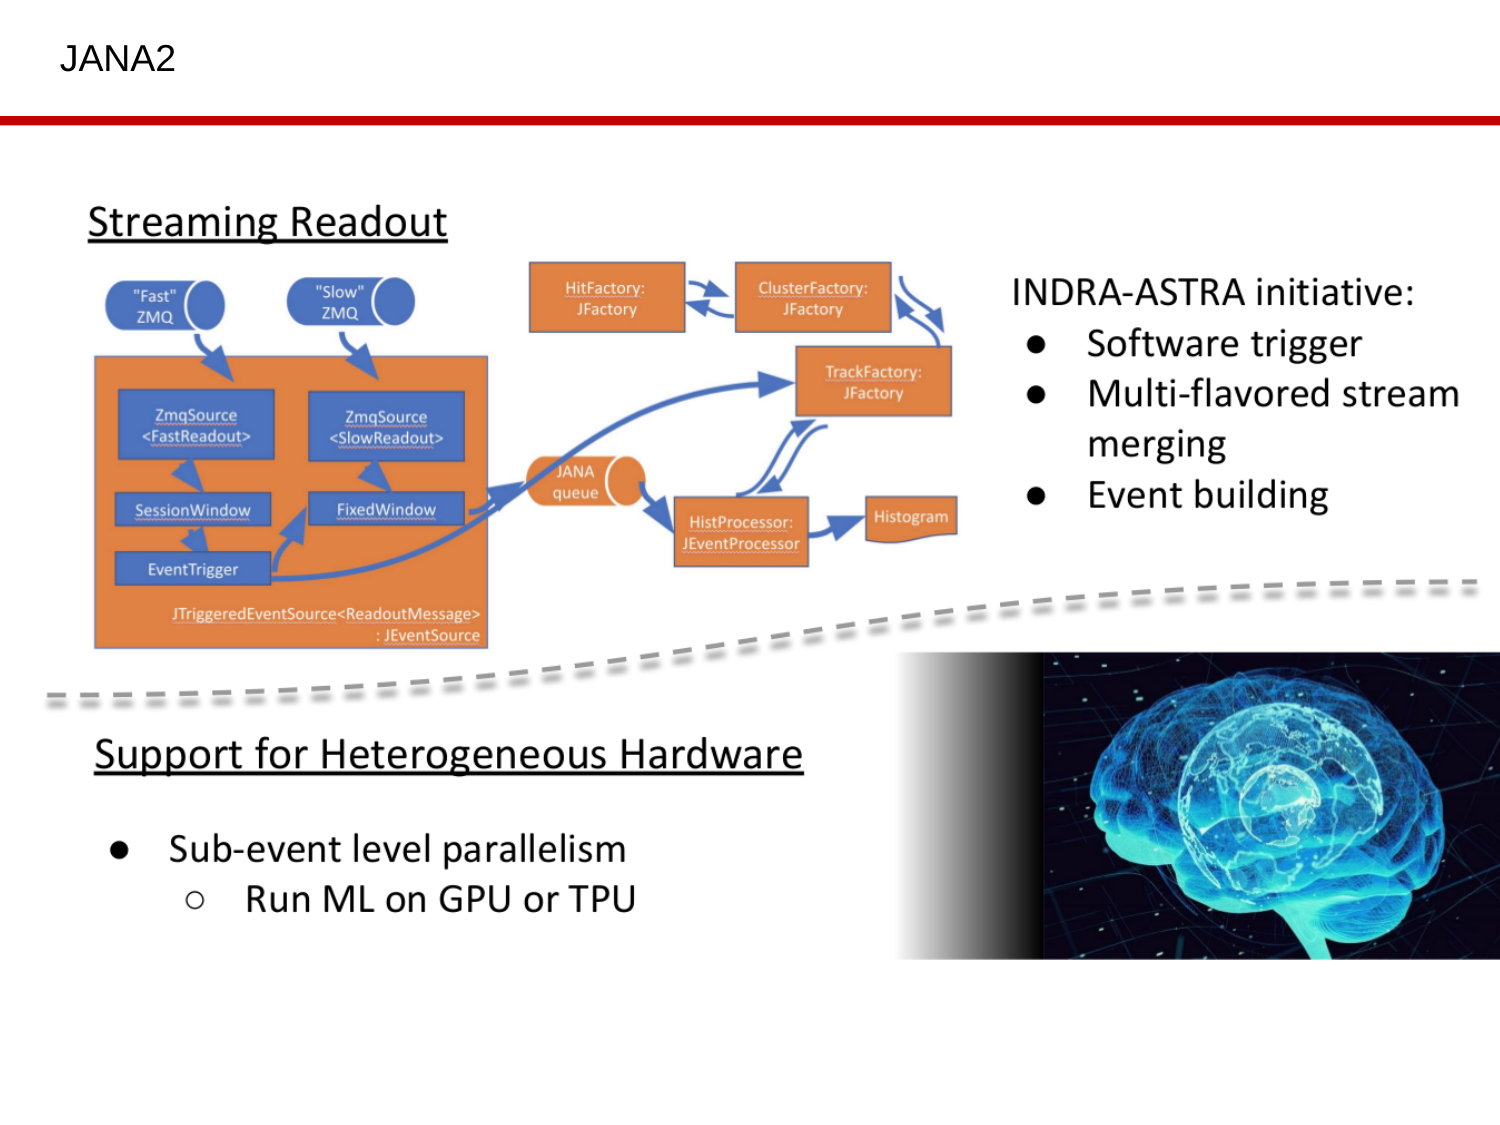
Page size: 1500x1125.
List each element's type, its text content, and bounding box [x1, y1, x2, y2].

text_box JANA2 [45, 29, 631, 87]
picture [2, 167, 1500, 961]
